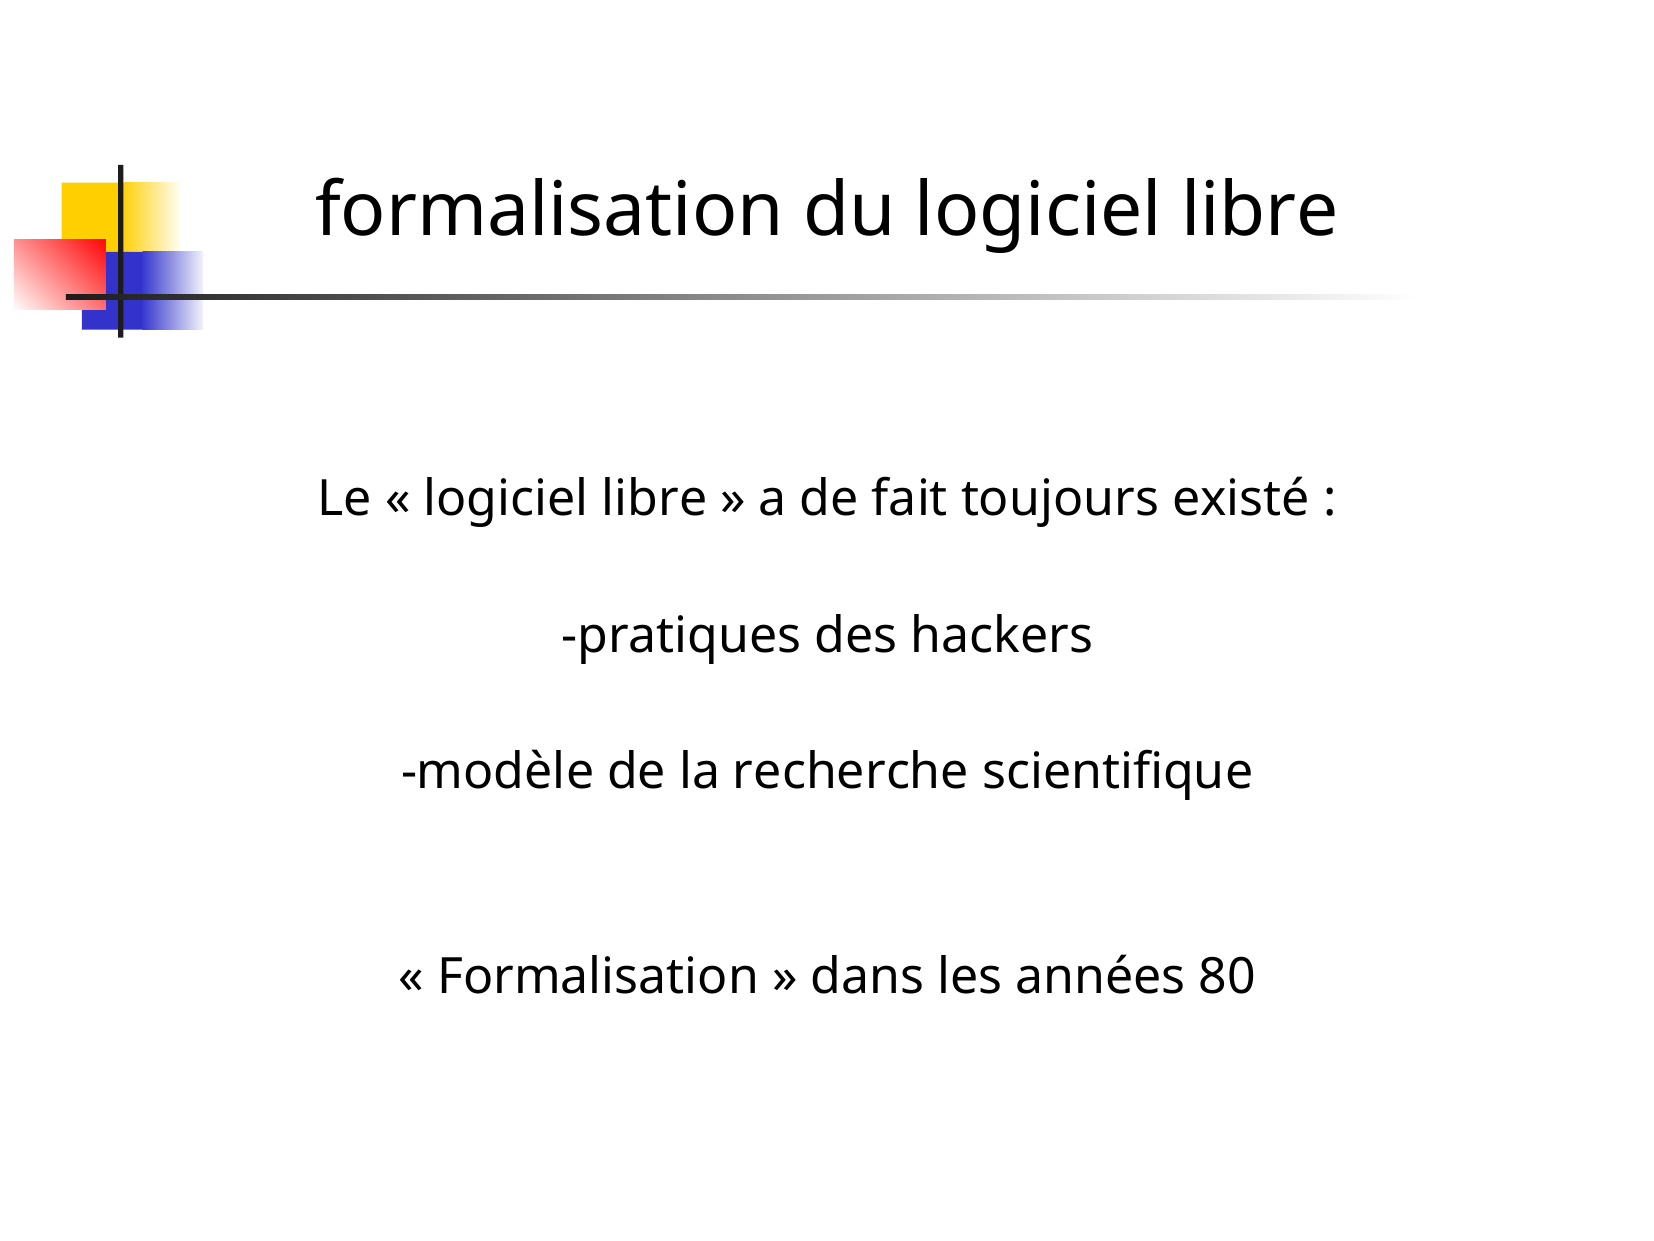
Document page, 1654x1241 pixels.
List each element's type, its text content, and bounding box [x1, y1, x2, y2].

title formalisation du logiciel libre [121, 102, 1534, 311]
subtitle Le « logiciel libre » a de fait toujours existé : -pratiques des hackers -modèle de la recherche scientifique « Formalisation » dans les années 80 [121, 344, 1534, 1127]
